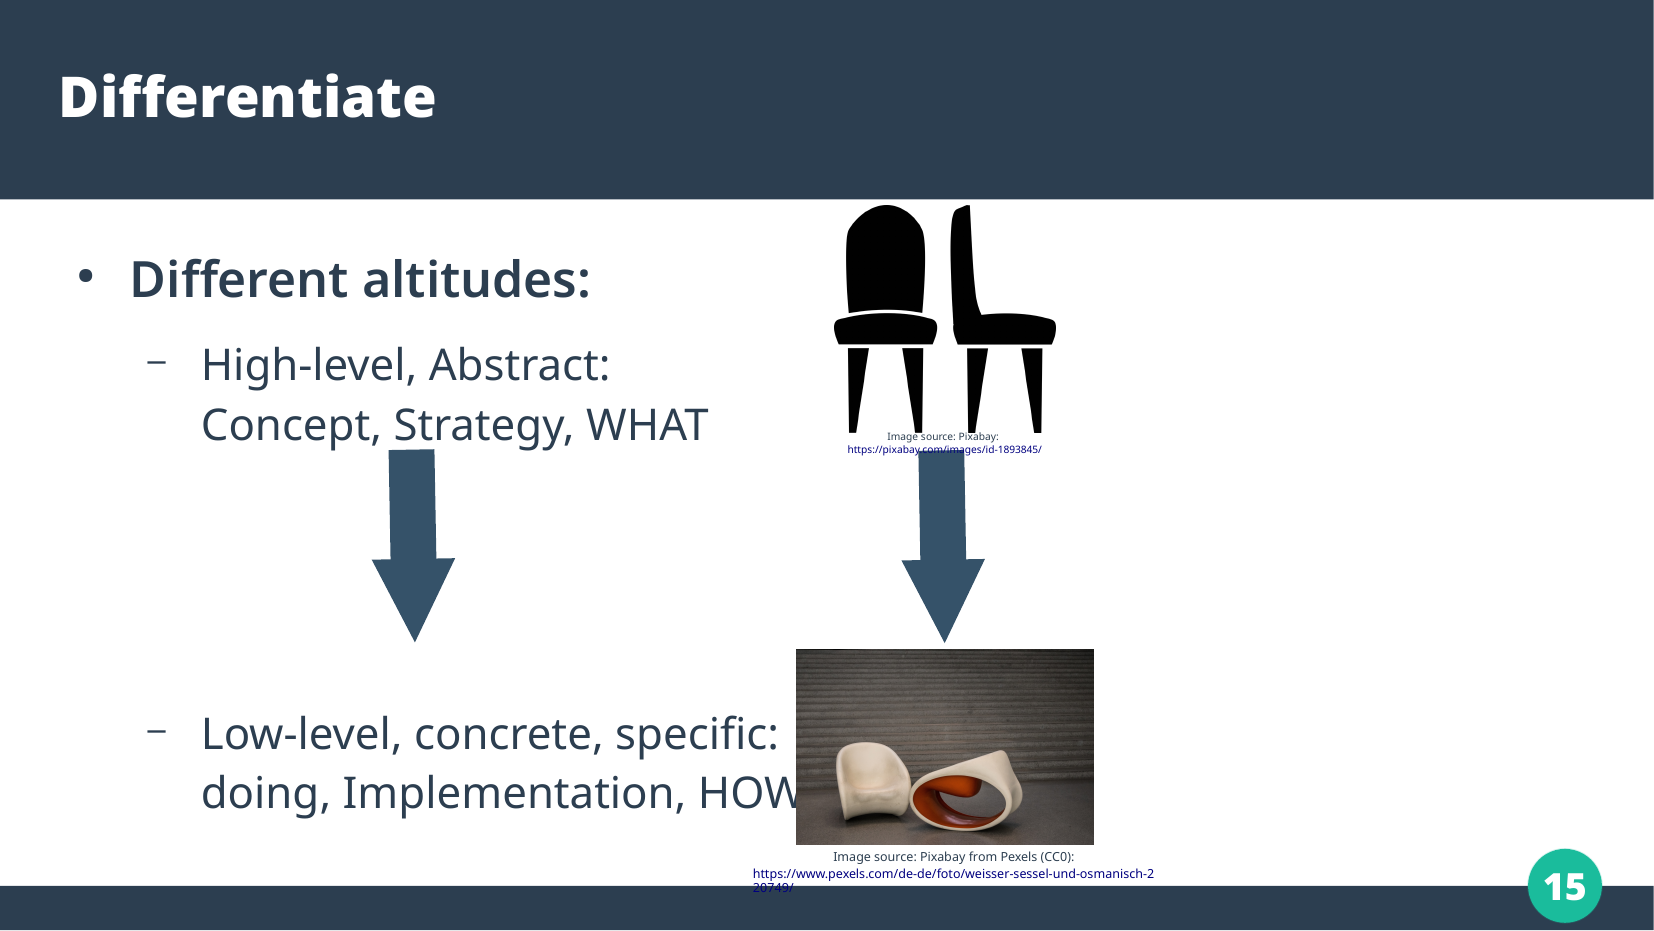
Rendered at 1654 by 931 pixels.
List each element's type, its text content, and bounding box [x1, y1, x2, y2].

list Different altitudes: High-level, Abstract: Concept, Strategy, WHAT Low-level, concrete, specific: doing, Implementation, HOW [59, 243, 1595, 864]
picture [796, 649, 1094, 844]
text_box Image source: Pixabay from Pexels (CC0): https://www.pexels.com/de-de/foto/weisser-sessel-und-osmanisch-220749/ [738, 844, 1173, 888]
text_box Image source: Pixabay: https://pixabay.com/images/id-1893845/ [783, 426, 1106, 460]
picture [834, 205, 1056, 426]
title Differentiate [59, 37, 1595, 155]
